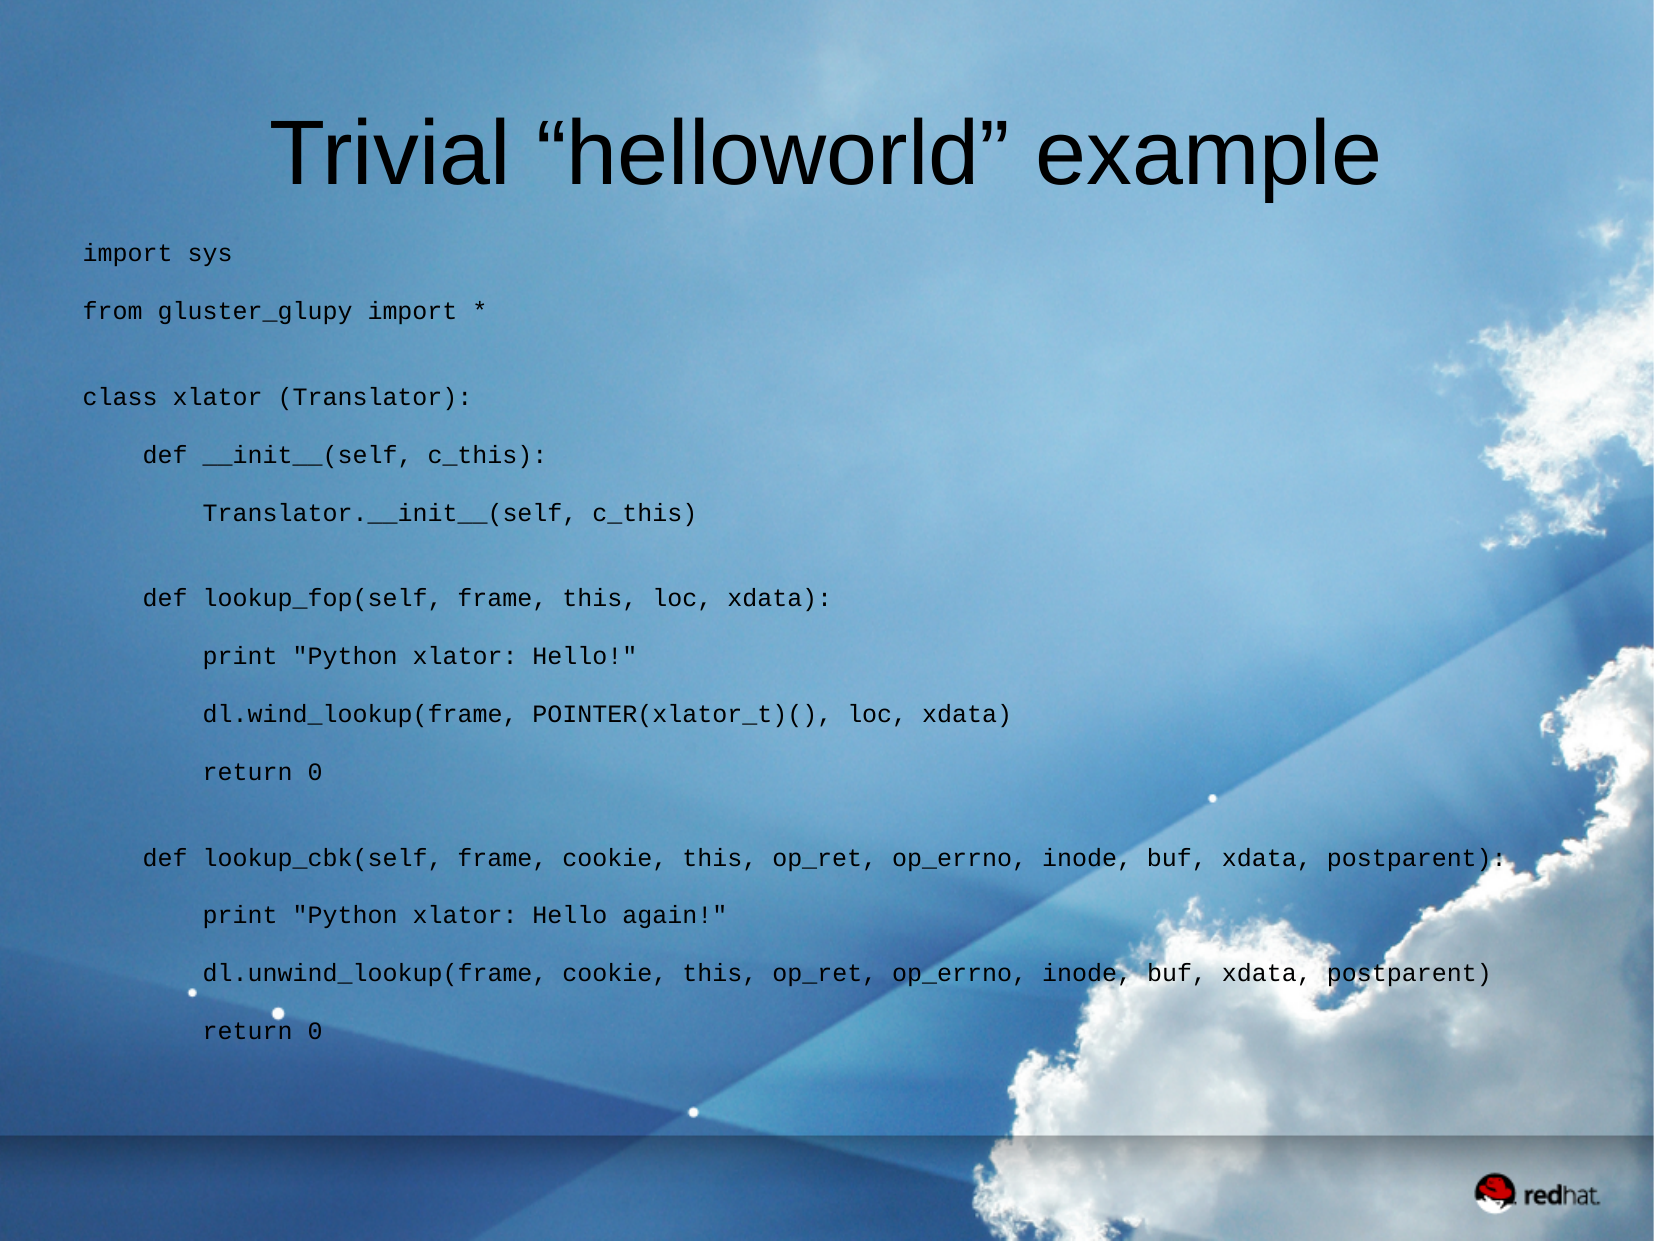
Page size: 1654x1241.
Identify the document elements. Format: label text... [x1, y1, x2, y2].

title Trivial “helloworld” example [82, 49, 1571, 241]
list import sys from gluster_glupy import * class xlator (Translator): def __init__(self, c_this): Translator.__init__(self, c_this) def lookup_fop(self, frame, this, loc, xdata): print "Python xlator: Hello!" dl.wind_lookup(frame, POINTER(xlator_t)(), loc, xdata) return 0 def lookup_cbk(self, frame, cookie, this, op_ret, op_errno, inode, buf, xdata, postparent): print "Python xlator: Hello again!" dl.unwind_lookup(frame, cookie, this, op_ret, op_errno, inode, buf, xdata, postparent) return 0 [82, 241, 1571, 1096]
picture [0, 0, 1654, 1241]
